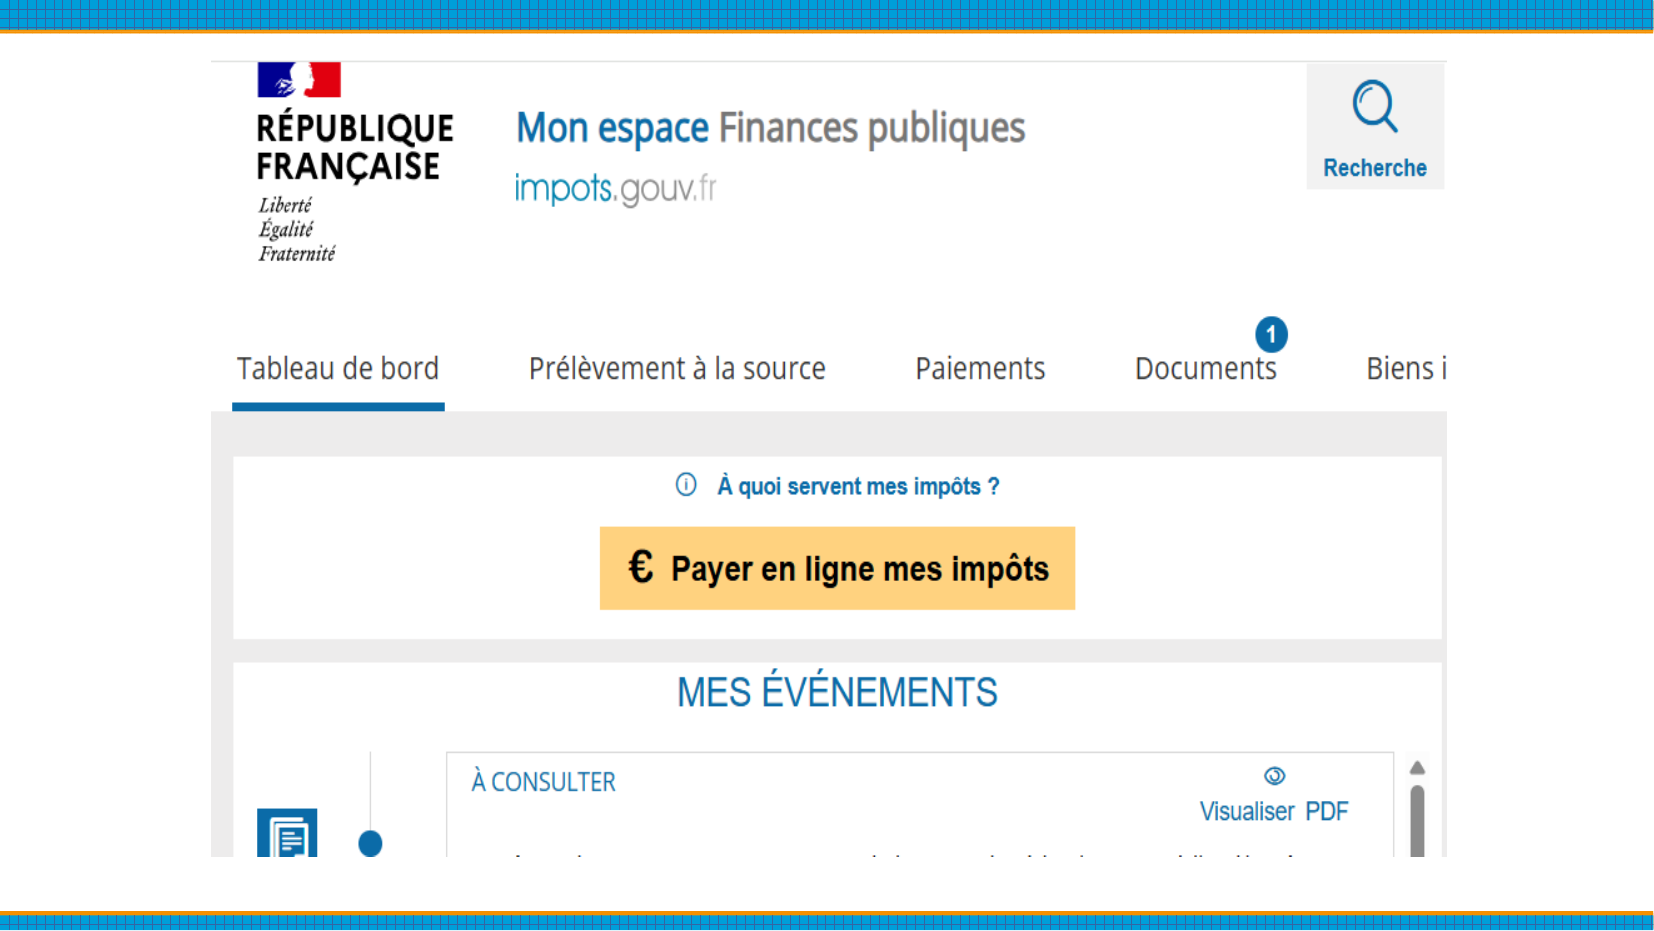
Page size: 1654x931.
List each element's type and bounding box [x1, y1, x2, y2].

picture [211, 58, 1447, 857]
